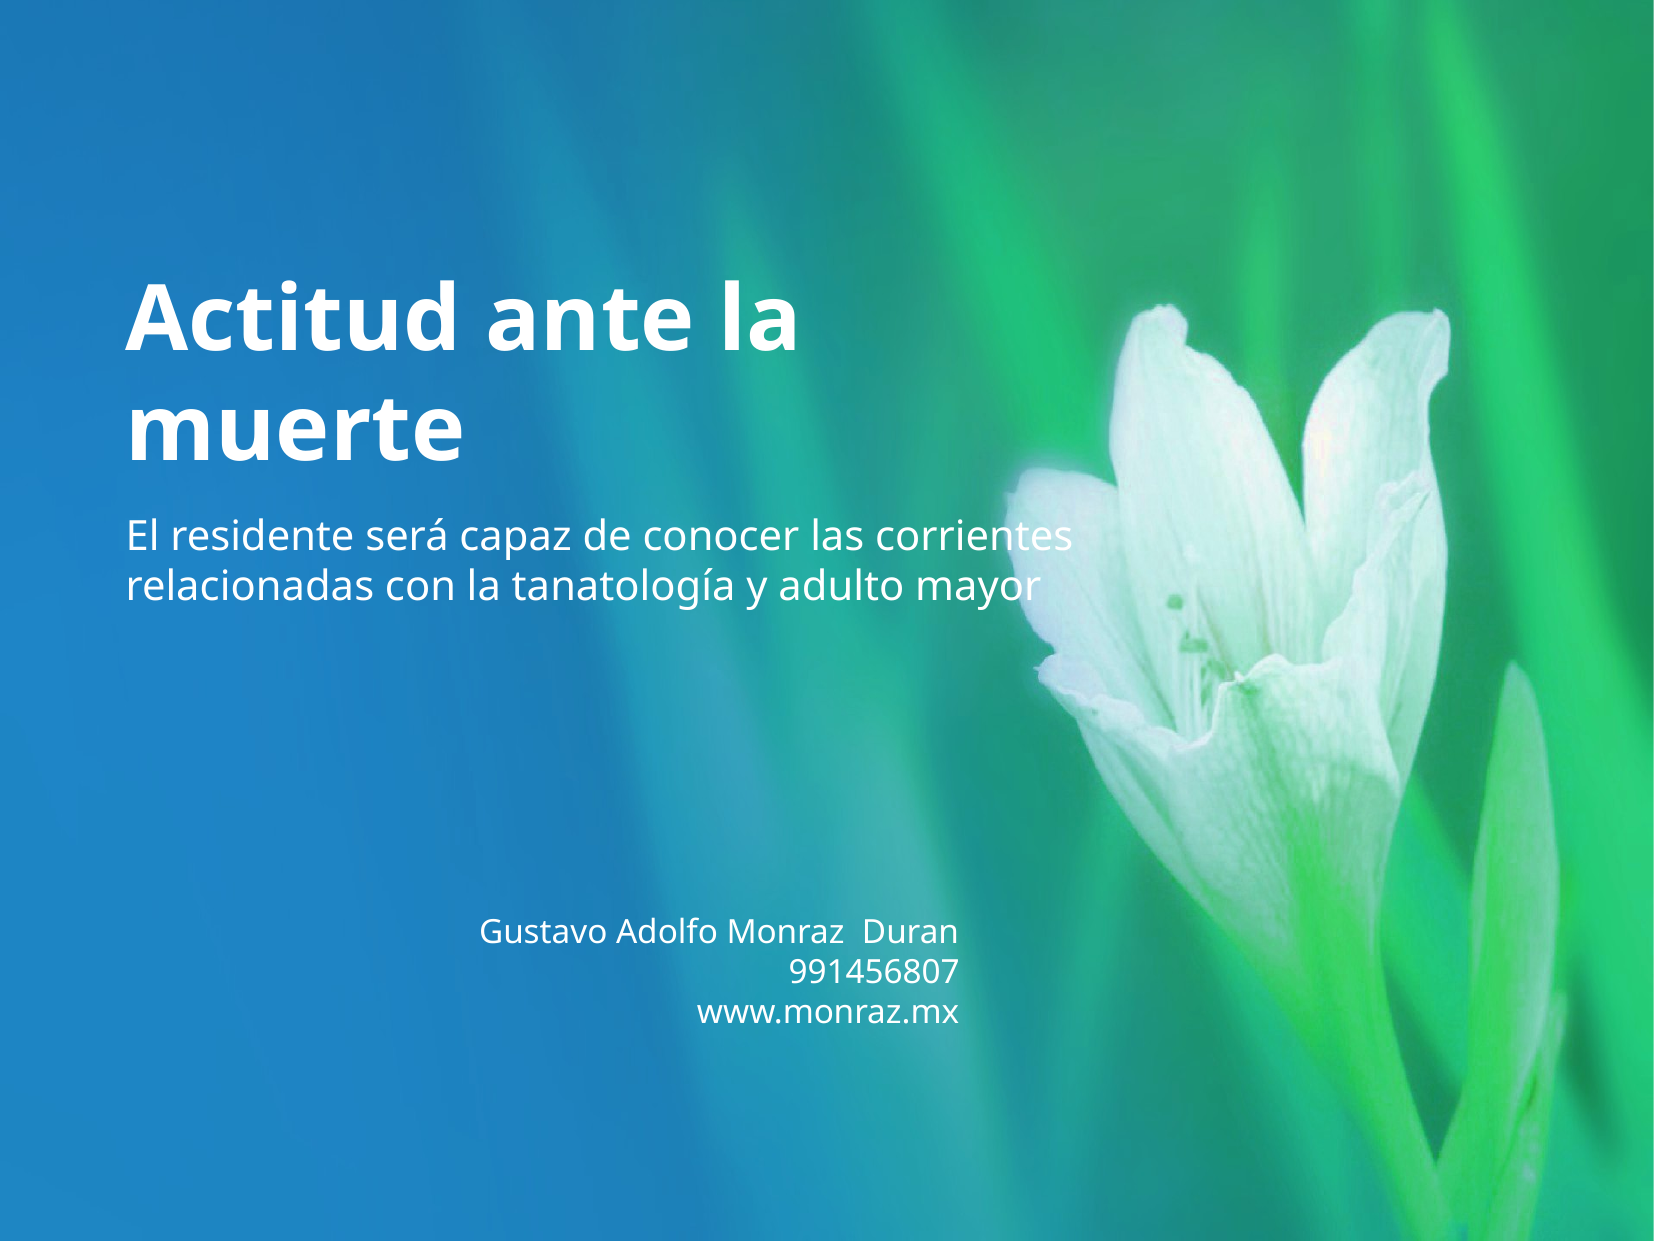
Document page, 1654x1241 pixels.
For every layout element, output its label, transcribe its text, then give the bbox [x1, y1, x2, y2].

picture [0, 0, 1654, 1241]
text_box Actitud ante la muerte El residente será capaz de conocer las corrientes relacionadas con la tanatología y adulto mayor [110, 251, 1155, 616]
text_box Gustavo Adolfo Monraz Duran 991456807 www.monraz.mx [110, 903, 975, 1044]
